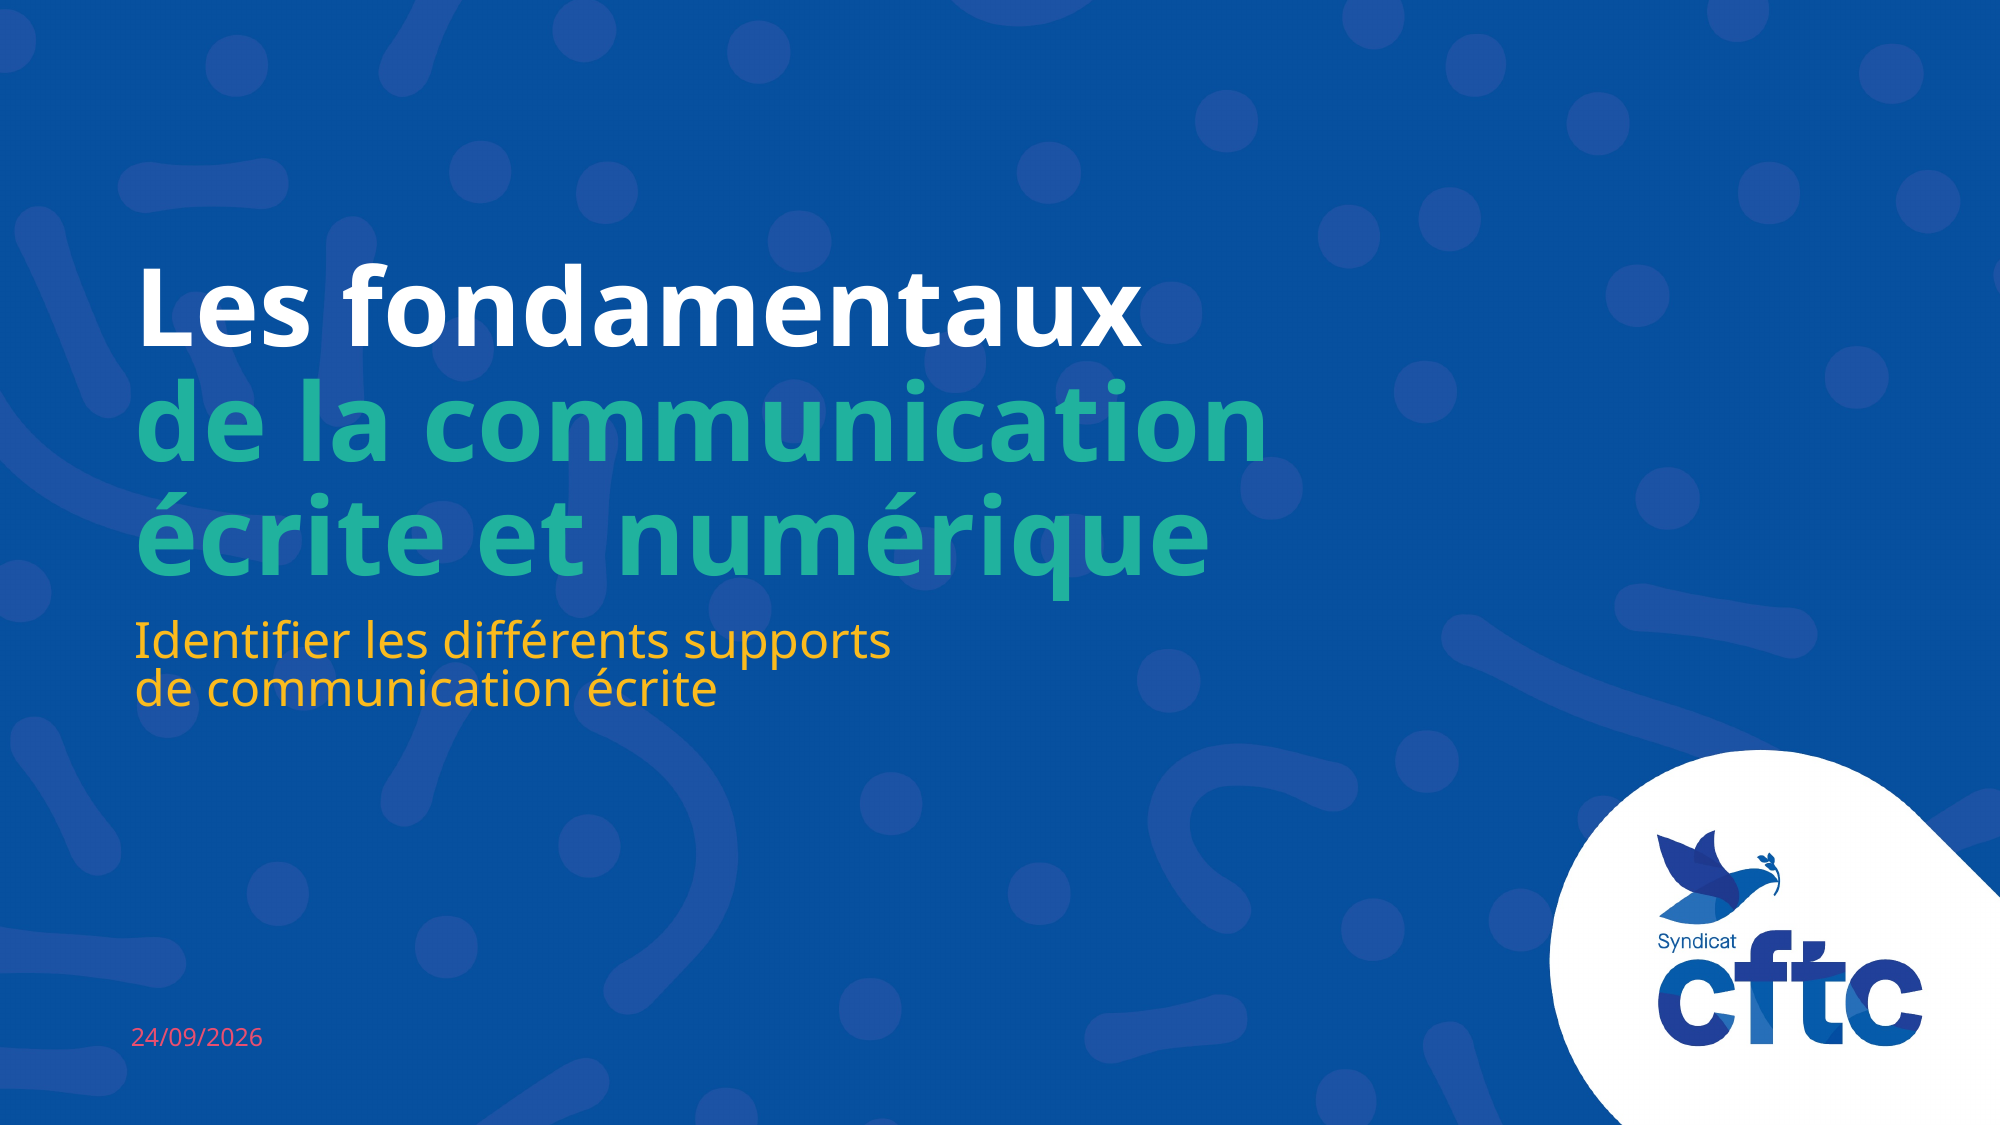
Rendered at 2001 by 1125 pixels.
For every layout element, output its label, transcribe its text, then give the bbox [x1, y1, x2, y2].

text_box 08/10/2025 [115, 1014, 566, 1074]
list Les fondamentaux de la communication écrite et numérique [134, 253, 1408, 620]
list Identifier les différents supports de communication écrite [134, 620, 1408, 857]
picture [0, 0, 2000, 1125]
